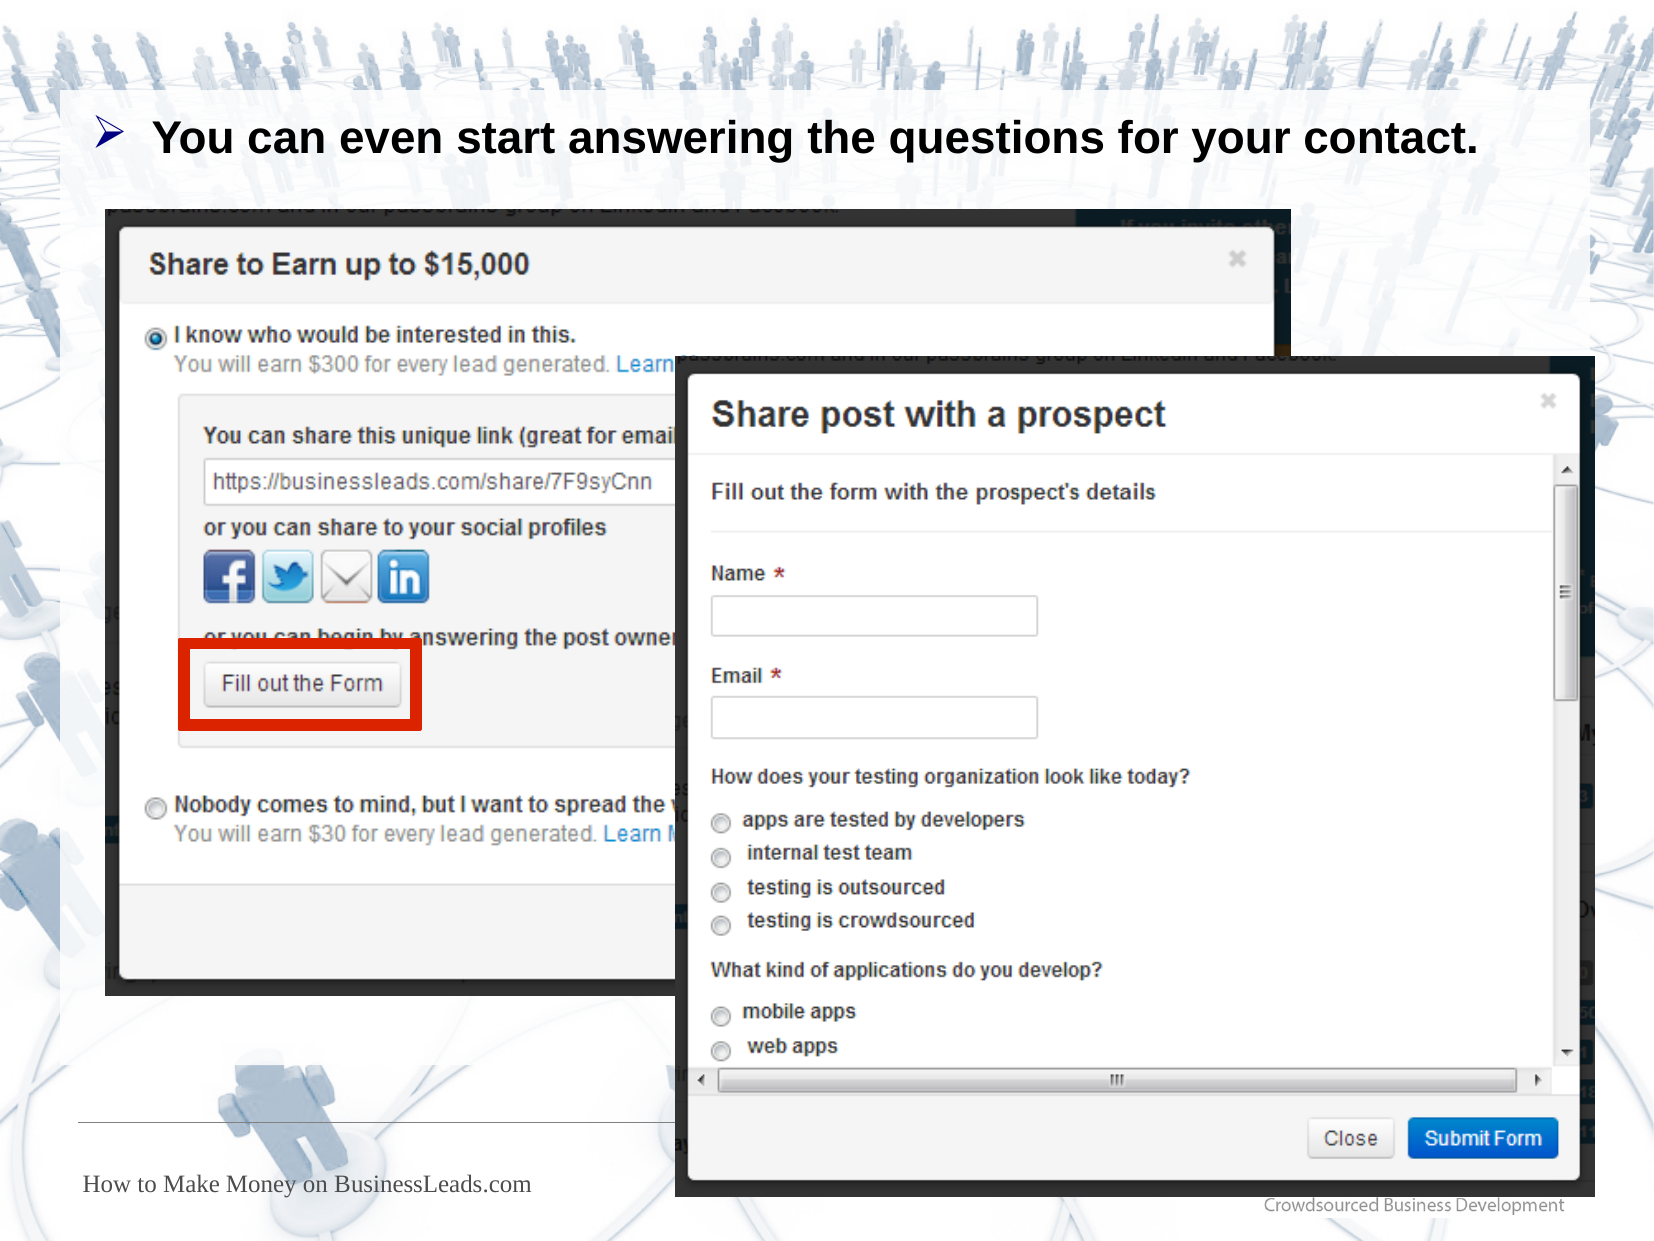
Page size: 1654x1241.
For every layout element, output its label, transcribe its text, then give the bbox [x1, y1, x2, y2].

list You can even start answering the questions for your contact. [91, 112, 1562, 921]
picture [0, 3, 1654, 1241]
text_box [180, 639, 421, 730]
